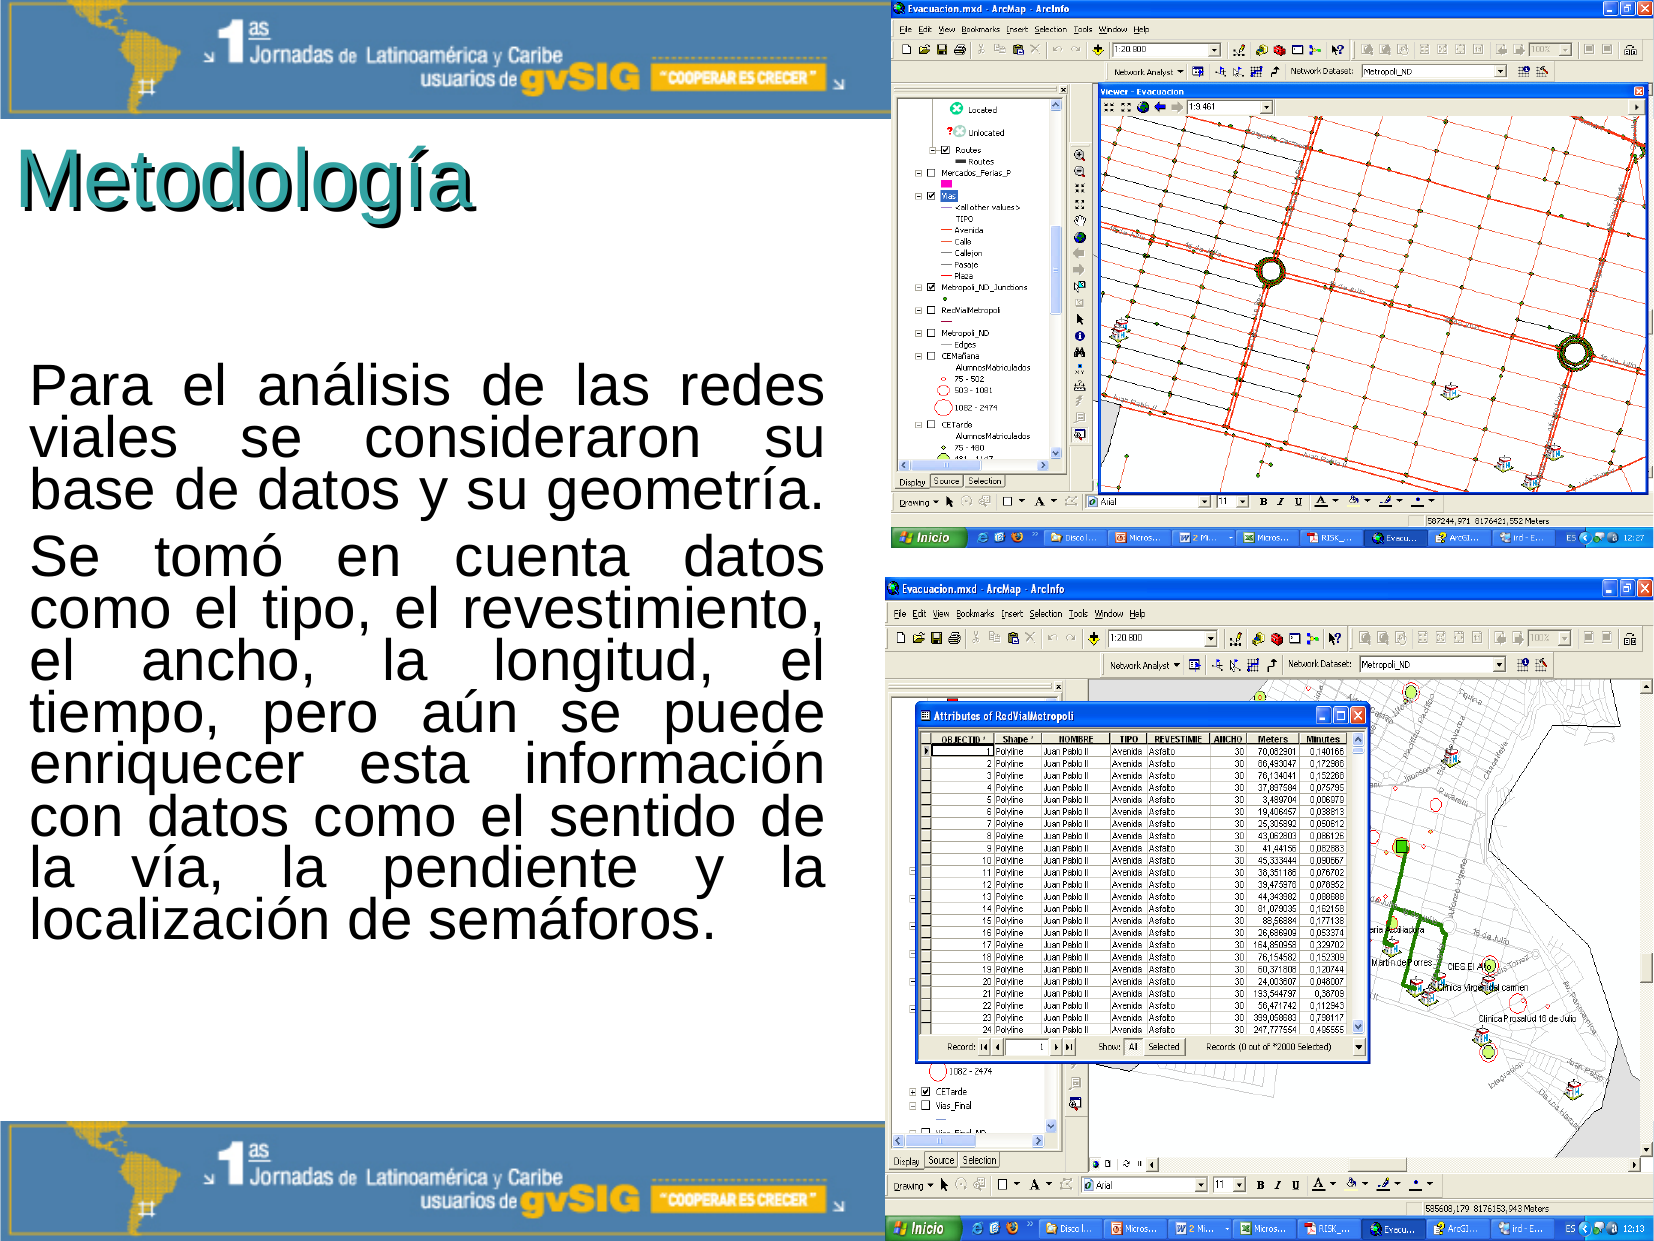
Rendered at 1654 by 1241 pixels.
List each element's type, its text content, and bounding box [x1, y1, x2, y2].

title Metodología [0, 119, 680, 238]
picture [0, 0, 1654, 548]
text_box Para el análisis de las redes viales se consideraron su base de datos y su geometría. Se tomó en cuenta datos como el tipo, el revestimiento, el ancho, la longitud, el tiempo, pero aún se puede enriquecer esta información con datos como el sentido de la vía, la pendiente y la localización de semáforos. [29, 323, 827, 991]
picture [0, 577, 1654, 1241]
